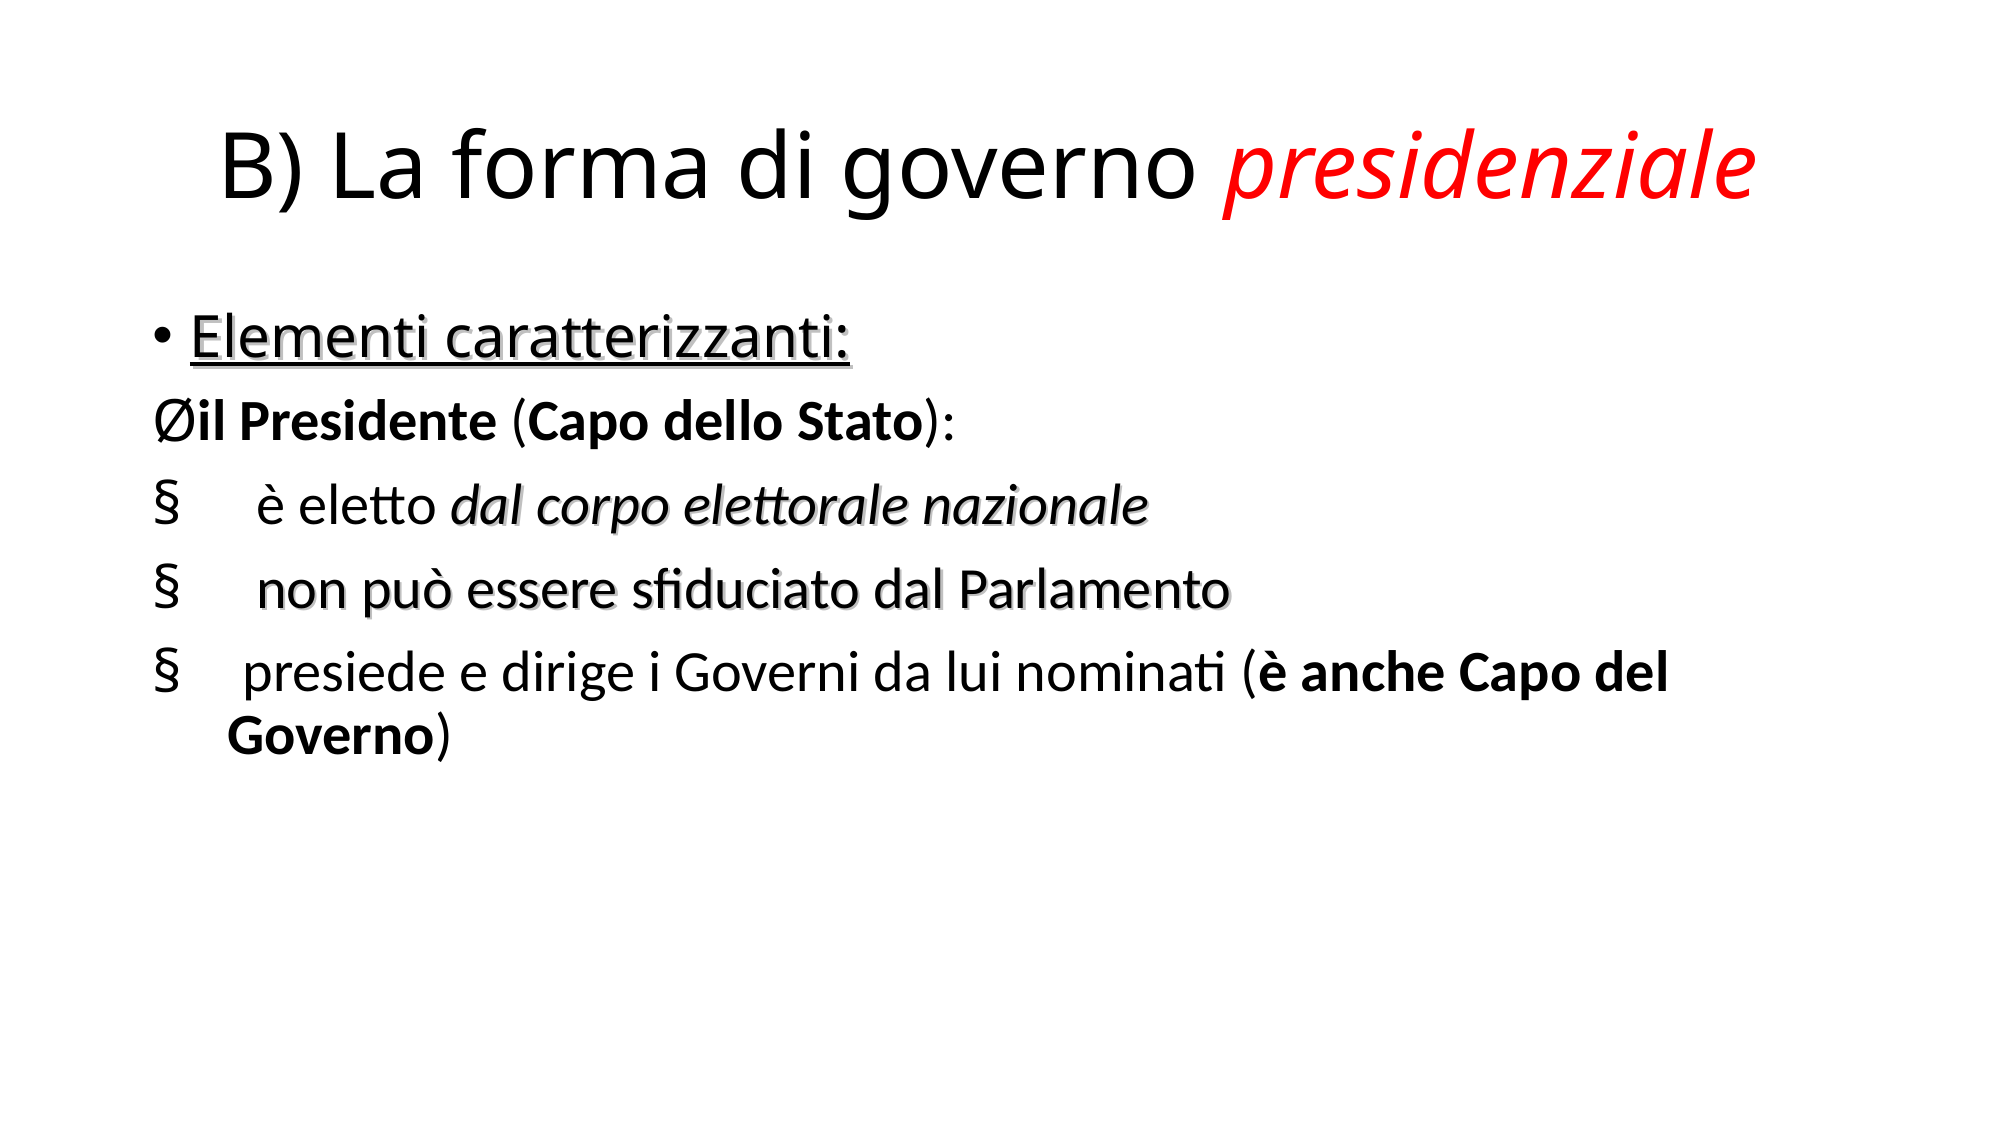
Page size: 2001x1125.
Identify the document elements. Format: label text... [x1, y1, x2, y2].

list Elementi caratterizzanti: il Presidente (Capo dello Stato): è eletto dal corpo elettorale nazionale non può essere sfiduciato dal Parlamento presiede e dirige i Governi da lui nominati (è anche Capo del Governo) [137, 299, 1863, 1014]
title B) La forma di governo presidenziale [137, 59, 1863, 278]
